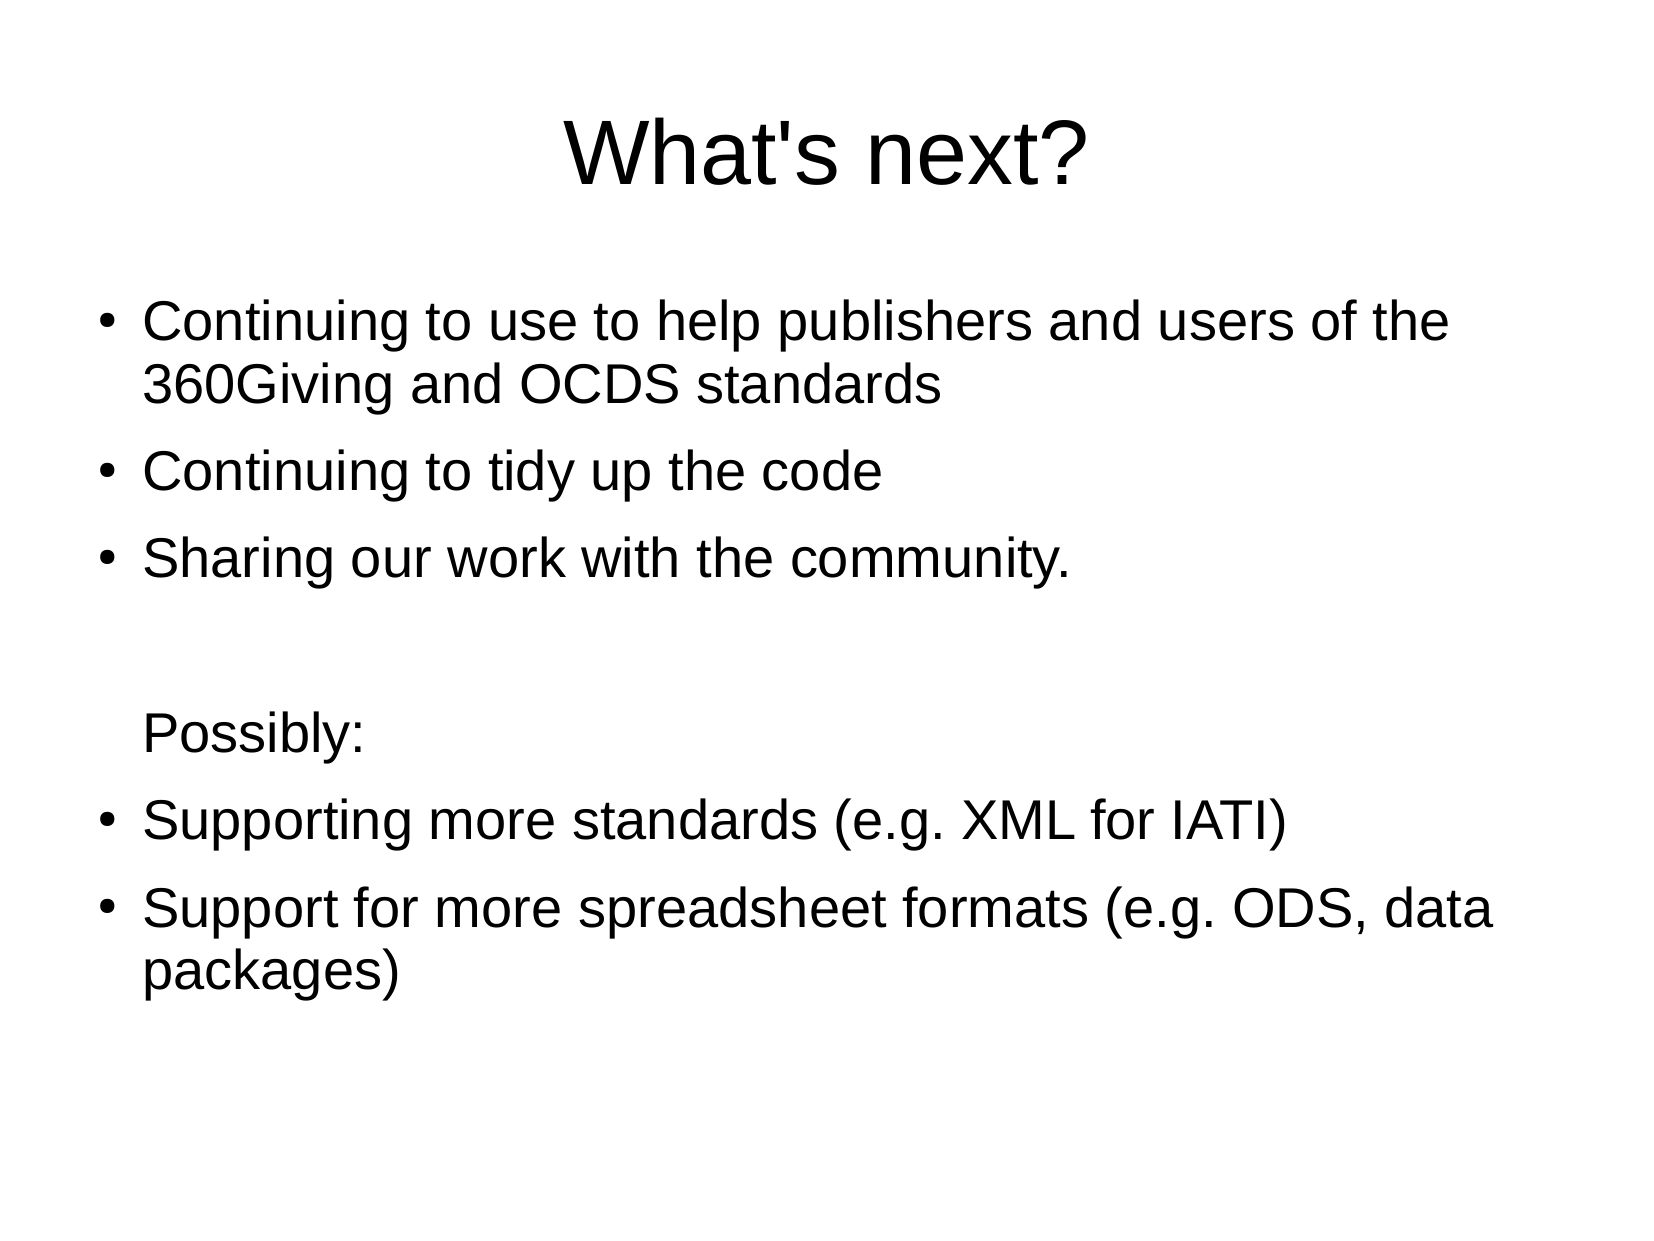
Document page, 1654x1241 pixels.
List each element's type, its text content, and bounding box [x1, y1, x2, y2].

list Continuing to use to help publishers and users of the 360Giving and OCDS standards Continuing to tidy up the code Sharing our work with the community. Possibly: Supporting more standards (e.g. XML for IATI) Support for more spreadsheet formats (e.g. ODS, data packages) [82, 290, 1571, 1010]
title What's next? [82, 49, 1571, 257]
